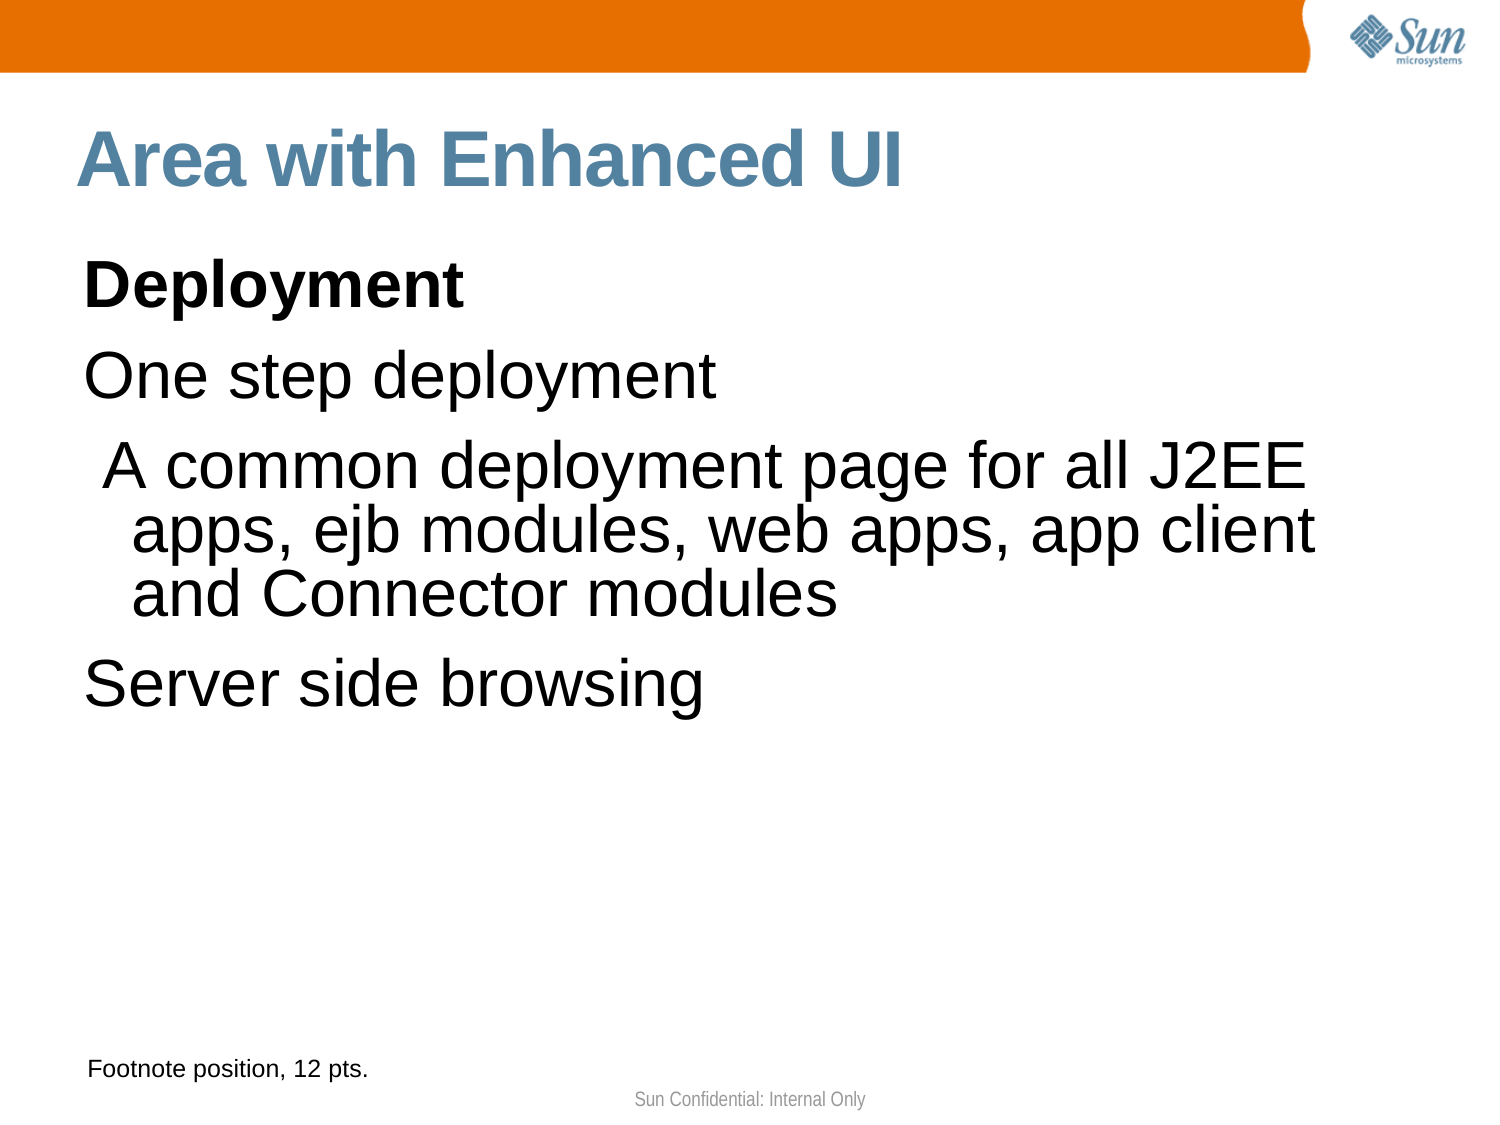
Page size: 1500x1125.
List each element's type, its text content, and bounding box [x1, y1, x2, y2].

text_box Footnote position, 12 pts. [87, 1027, 1143, 1084]
picture [0, 0, 1500, 75]
list Deployment One step deployment A common deployment page for all J2EE apps, ejb modules, web apps, app client and Connector modules Server side browsing [64, 257, 1402, 1089]
title Area with Enhanced UI [75, 122, 1438, 227]
